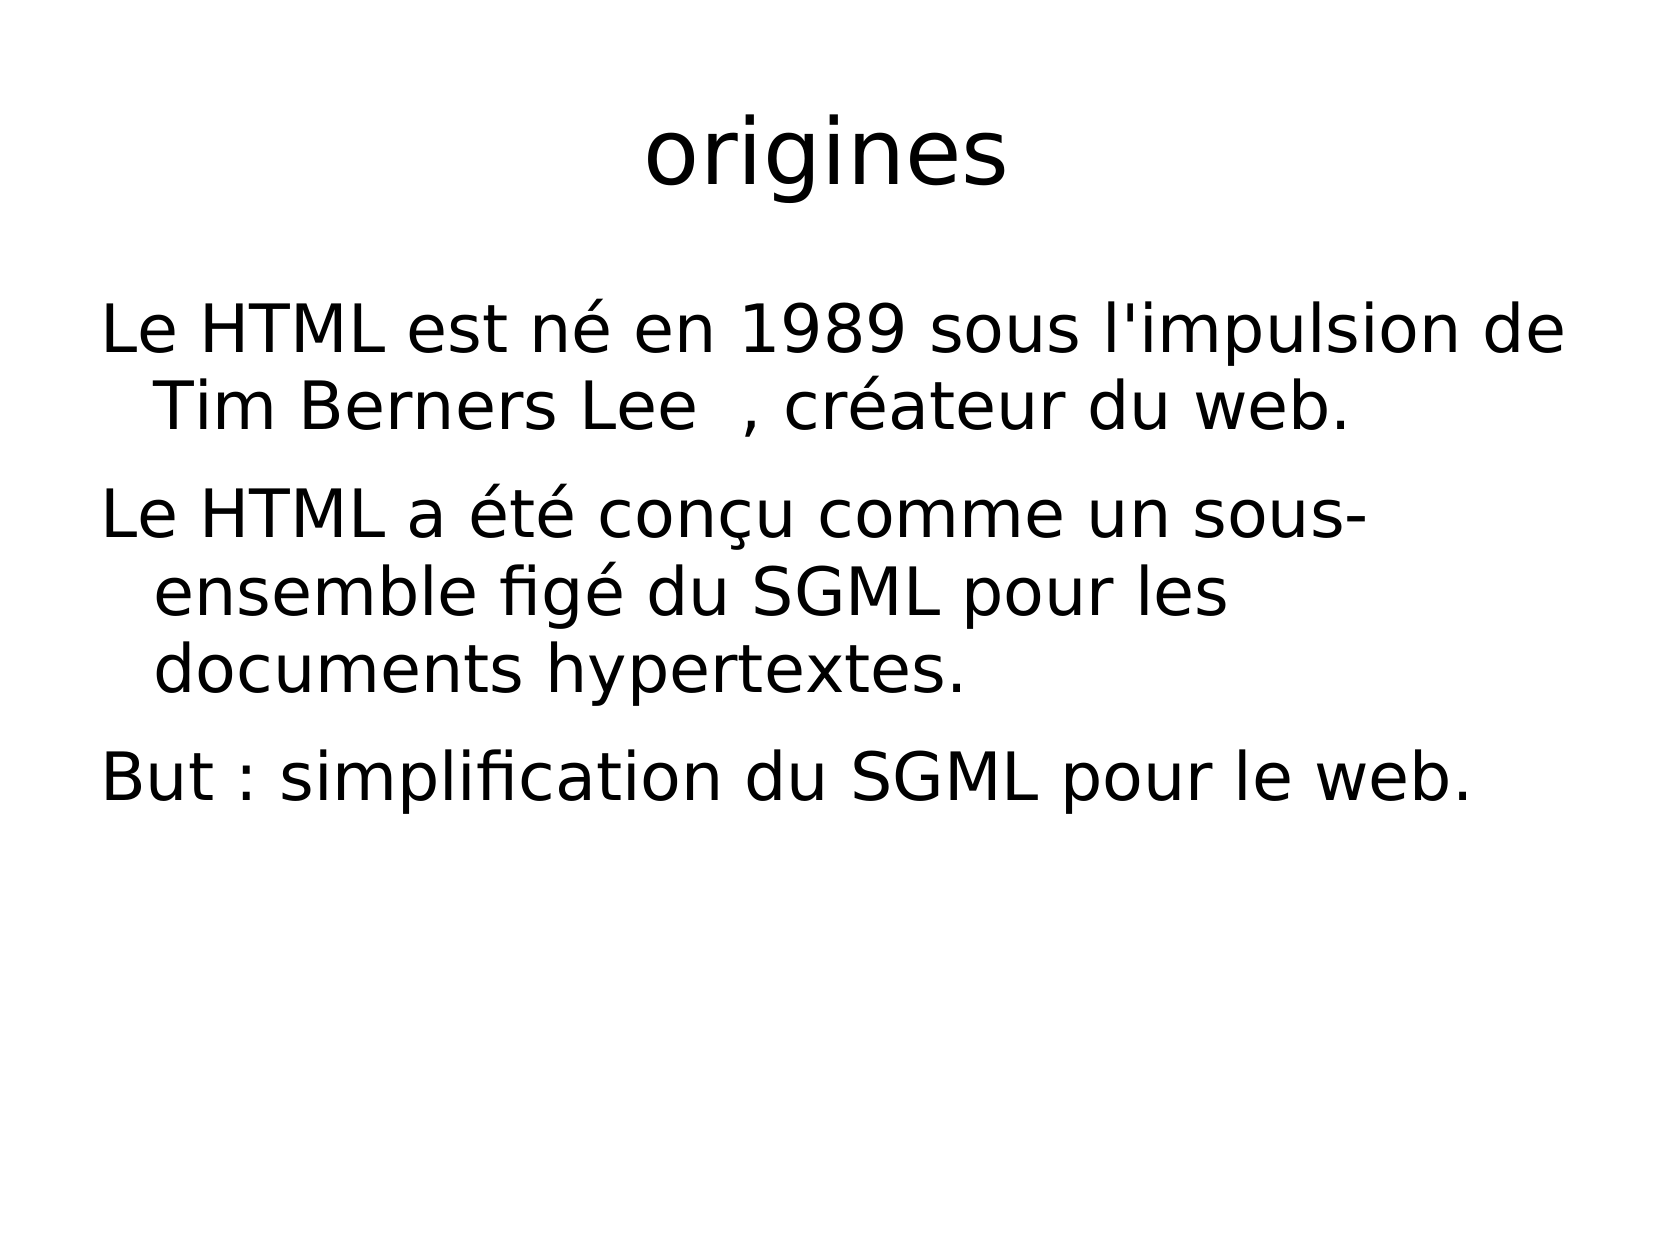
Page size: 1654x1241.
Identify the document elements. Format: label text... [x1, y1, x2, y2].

list Le HTML est né en 1989 sous l'impulsion de Tim Berners Lee , créateur du web. Le HTML a été conçu comme un sous-ensemble figé du SGML pour les documents hypertextes. But : simplification du SGML pour le web. [82, 290, 1571, 1109]
title origines [82, 49, 1571, 257]
